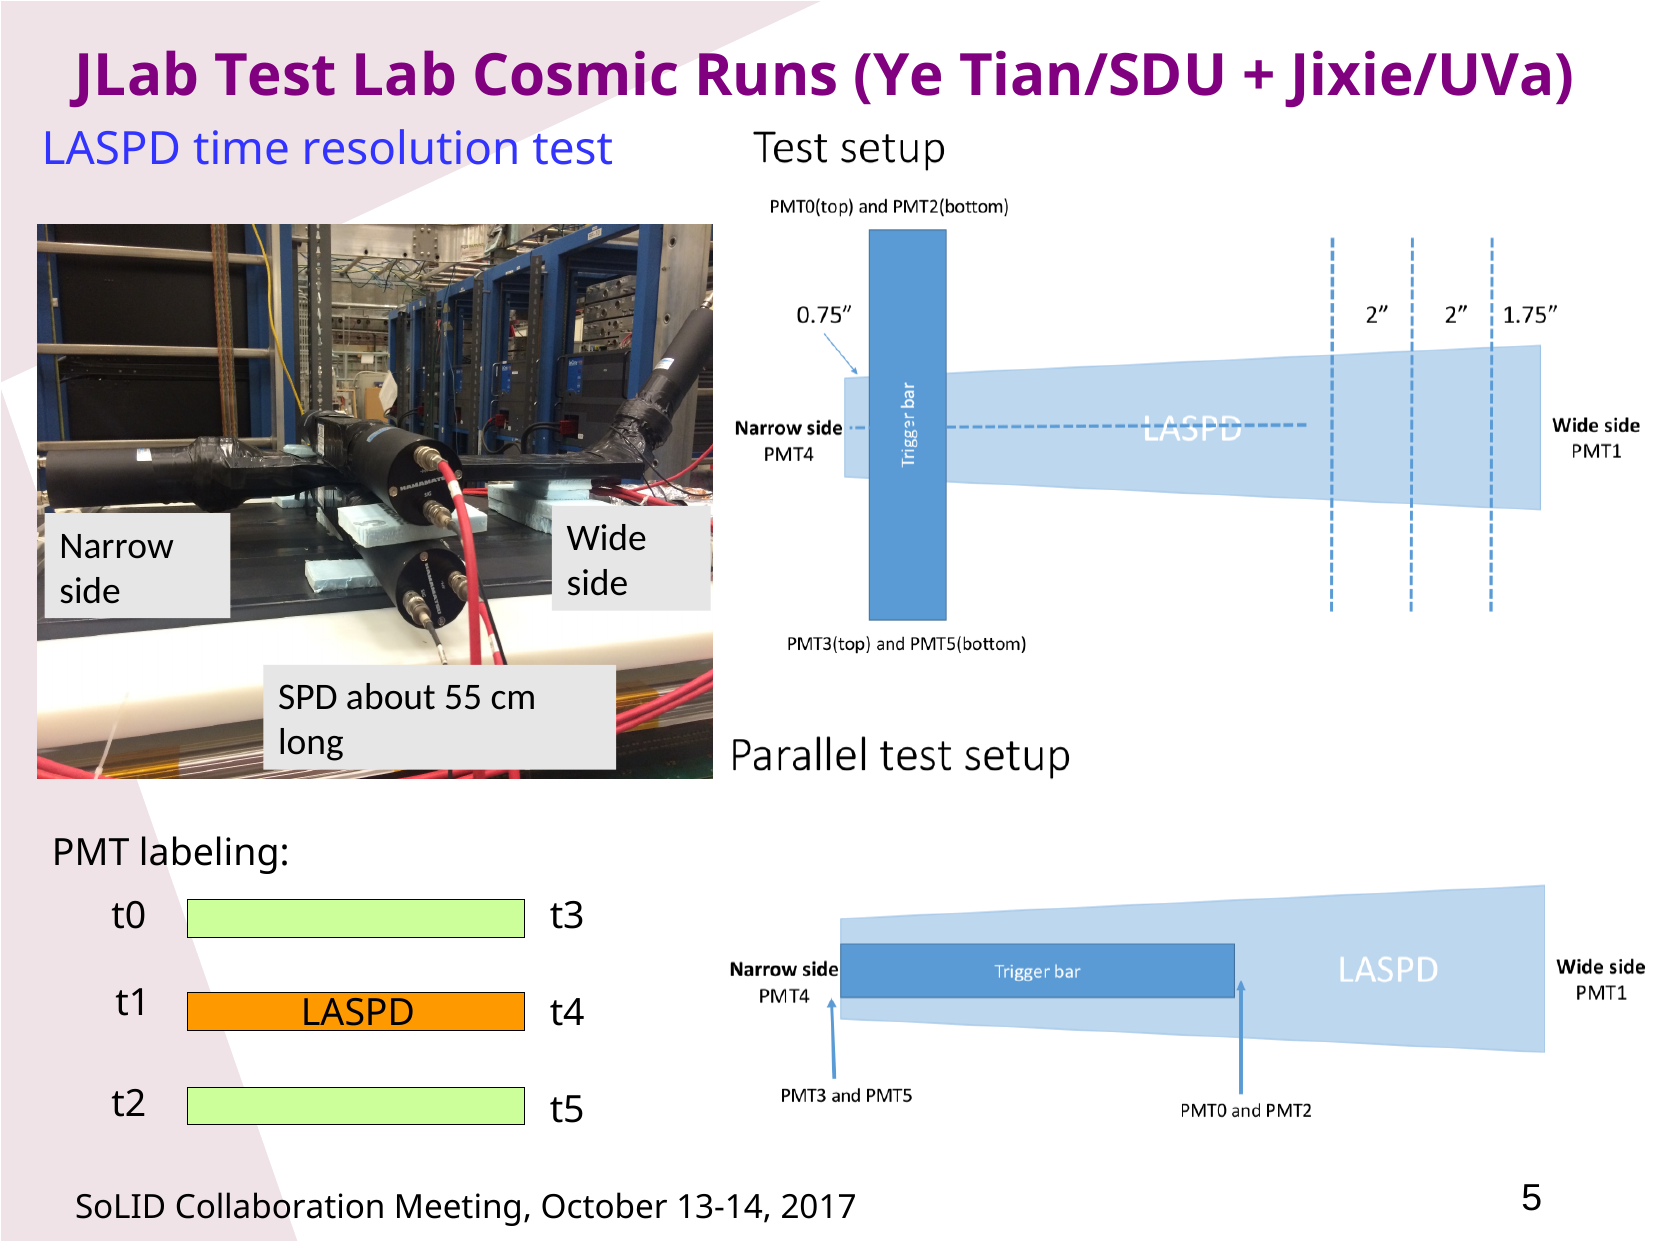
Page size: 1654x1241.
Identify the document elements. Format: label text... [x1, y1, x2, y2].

text_box t1 [100, 975, 172, 1035]
text_box PMT labeling: [37, 825, 301, 885]
text_box SPD about 55 cm long [263, 664, 617, 770]
text_box [187, 1087, 525, 1125]
text_box [474, 992, 525, 1031]
text_box LASPD [286, 984, 474, 1045]
text_box t5 [534, 1081, 606, 1142]
picture [37, 112, 1653, 1165]
text_box Narrow side [44, 513, 231, 619]
text_box t2 [96, 1075, 168, 1136]
text_box Wide side [551, 505, 711, 611]
title JLab Test Lab Cosmic Runs (Ye Tian/SDU + Jixie/UVa) [0, 35, 1651, 97]
text_box [187, 992, 286, 1031]
text_box t0 [96, 888, 168, 948]
text_box LASPD time resolution test [26, 117, 676, 188]
text_box t4 [534, 984, 606, 1045]
text_box t3 [534, 888, 606, 948]
text_box [187, 899, 525, 938]
